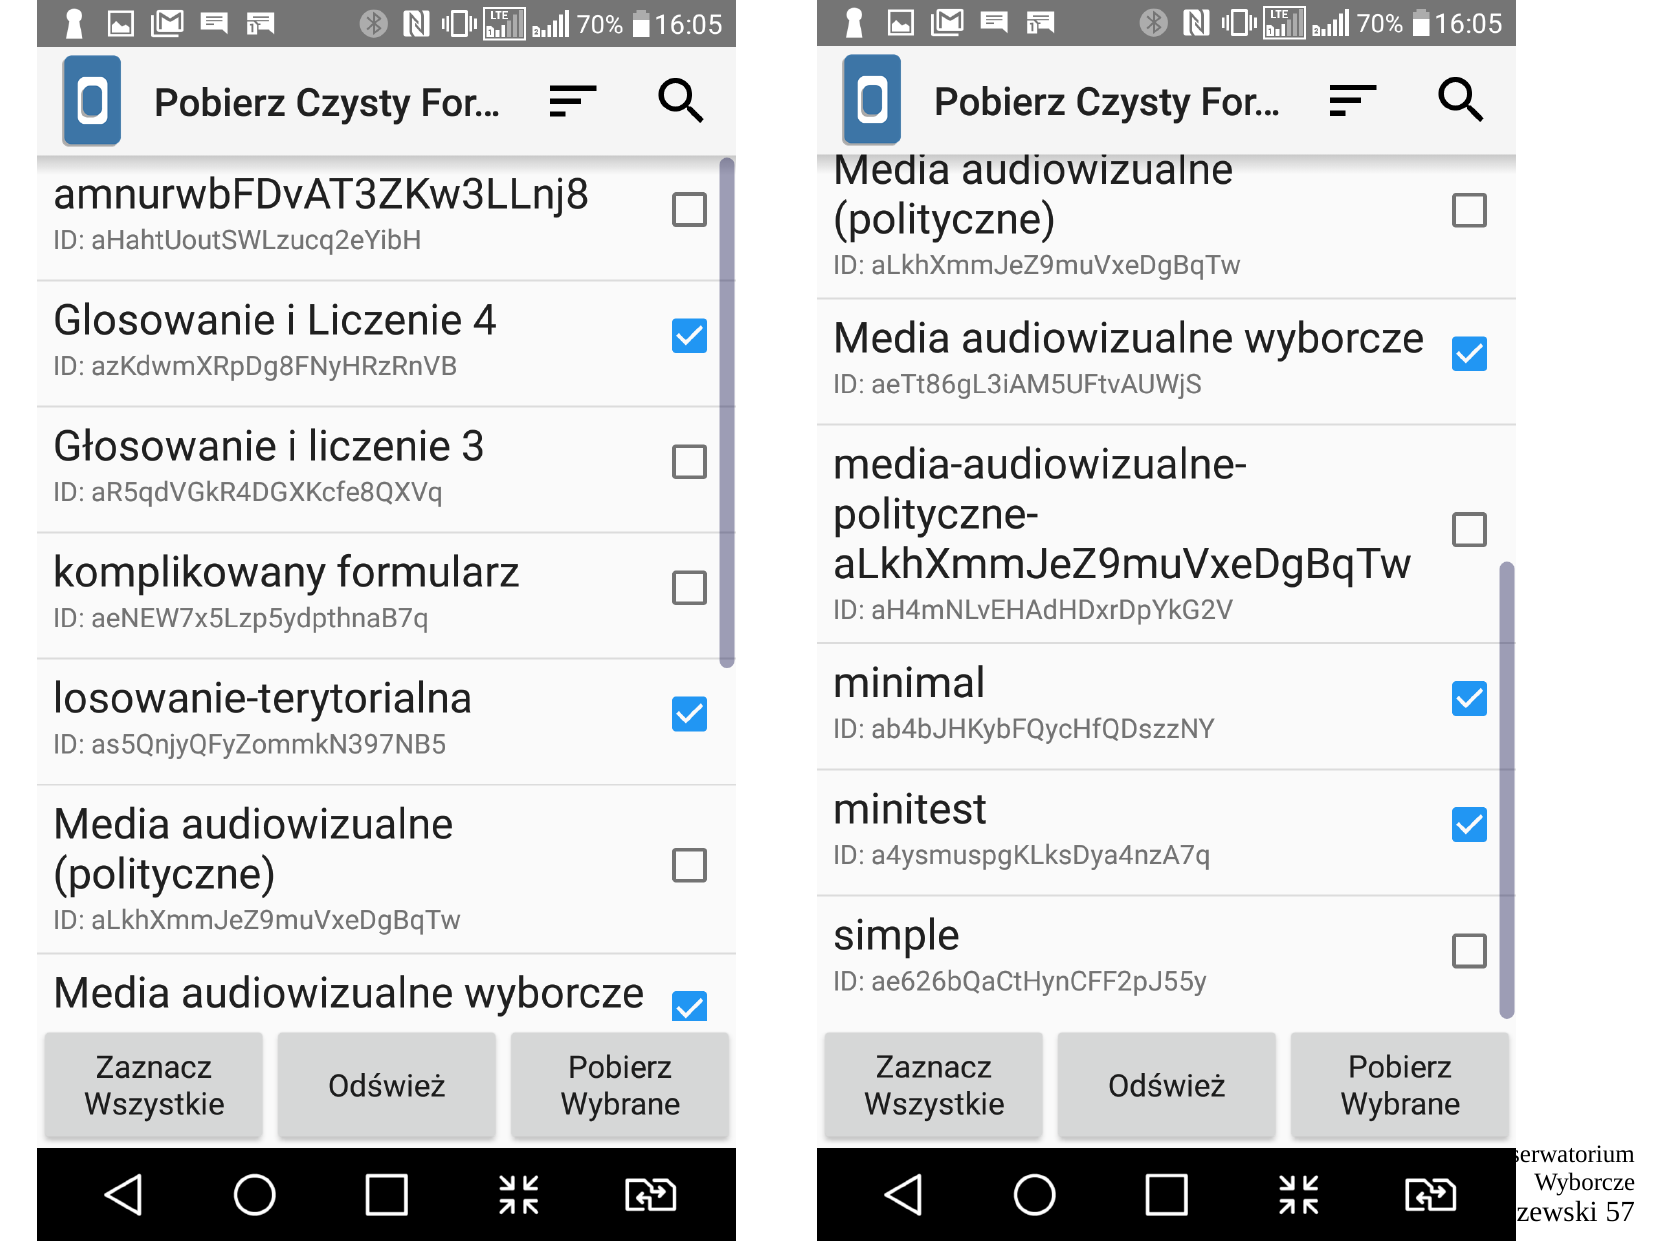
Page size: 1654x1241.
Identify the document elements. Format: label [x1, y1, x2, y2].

picture [37, 0, 736, 1241]
picture [817, 0, 1516, 1241]
